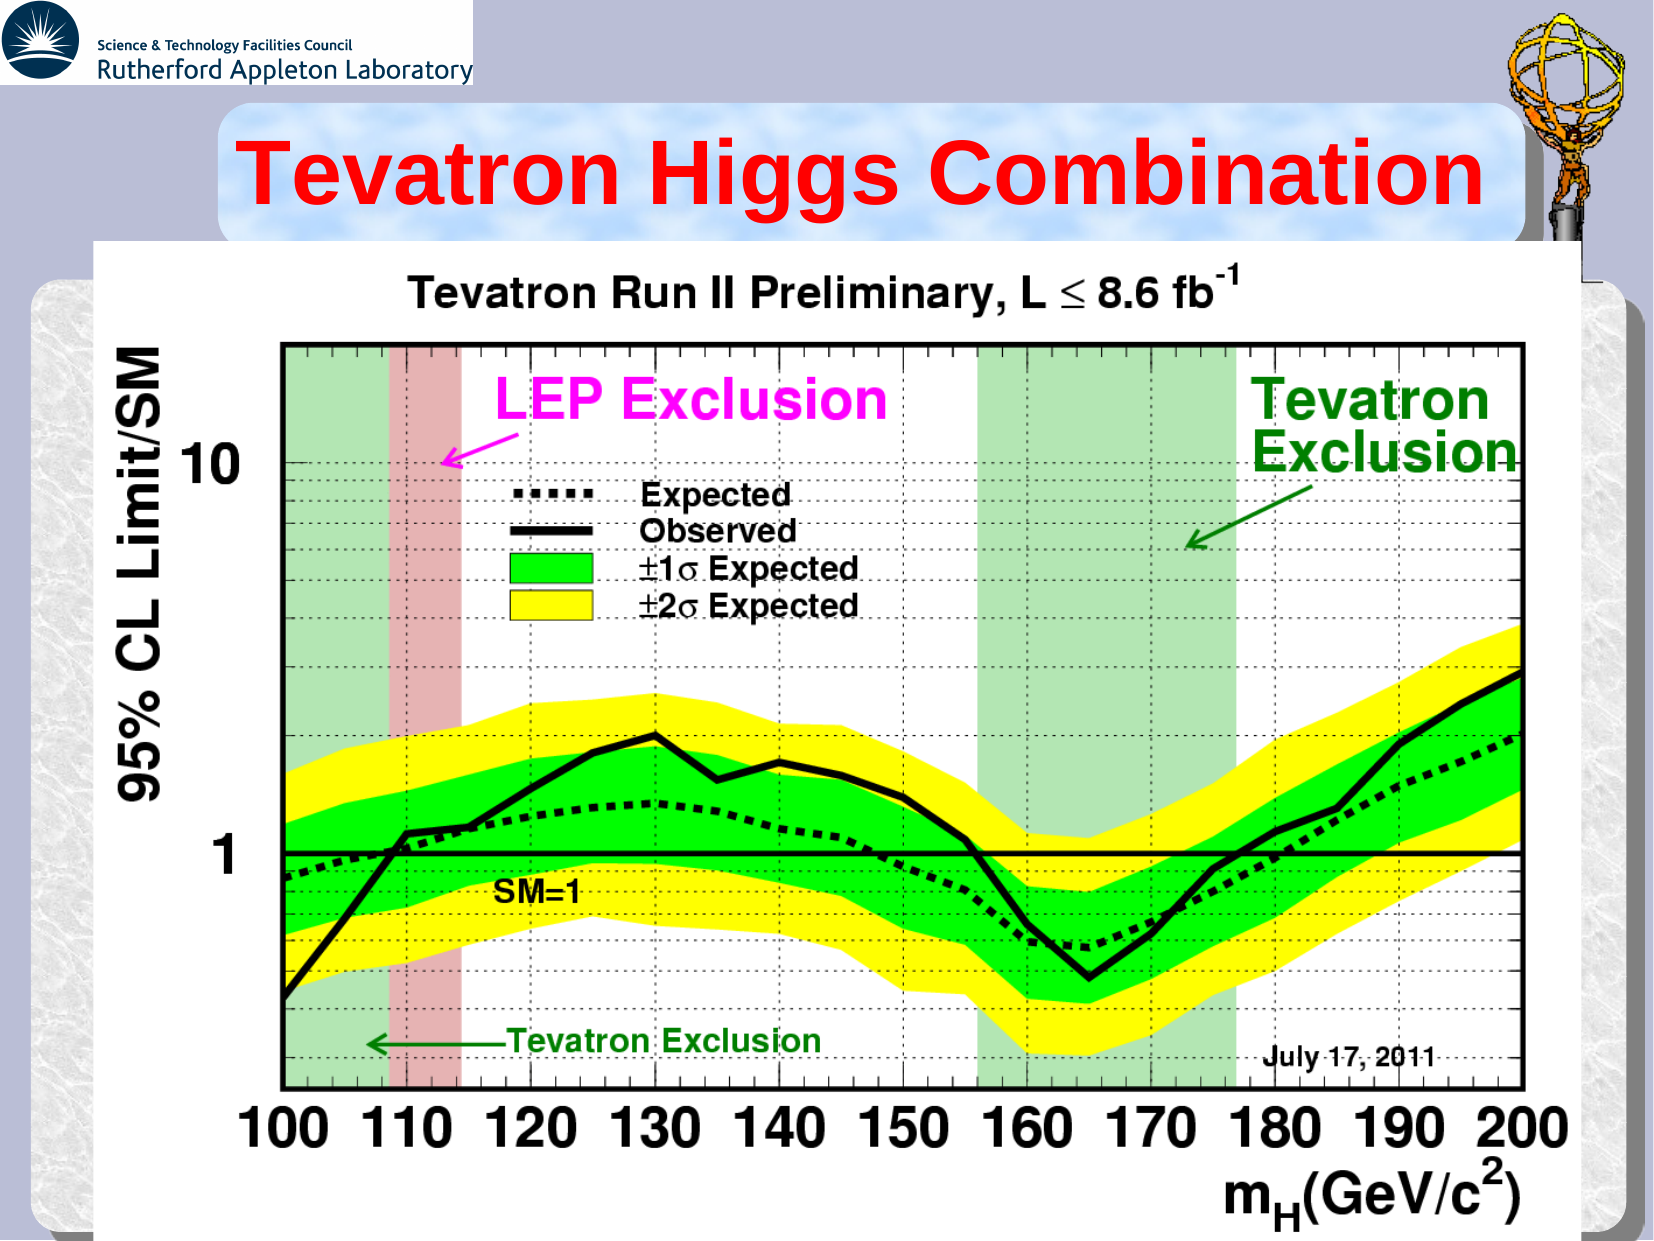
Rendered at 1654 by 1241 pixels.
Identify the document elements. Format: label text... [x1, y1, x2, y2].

picture [30, 0, 1654, 1241]
title Tevatron Higgs Combination [216, 113, 1508, 232]
picture [0, 0, 473, 85]
